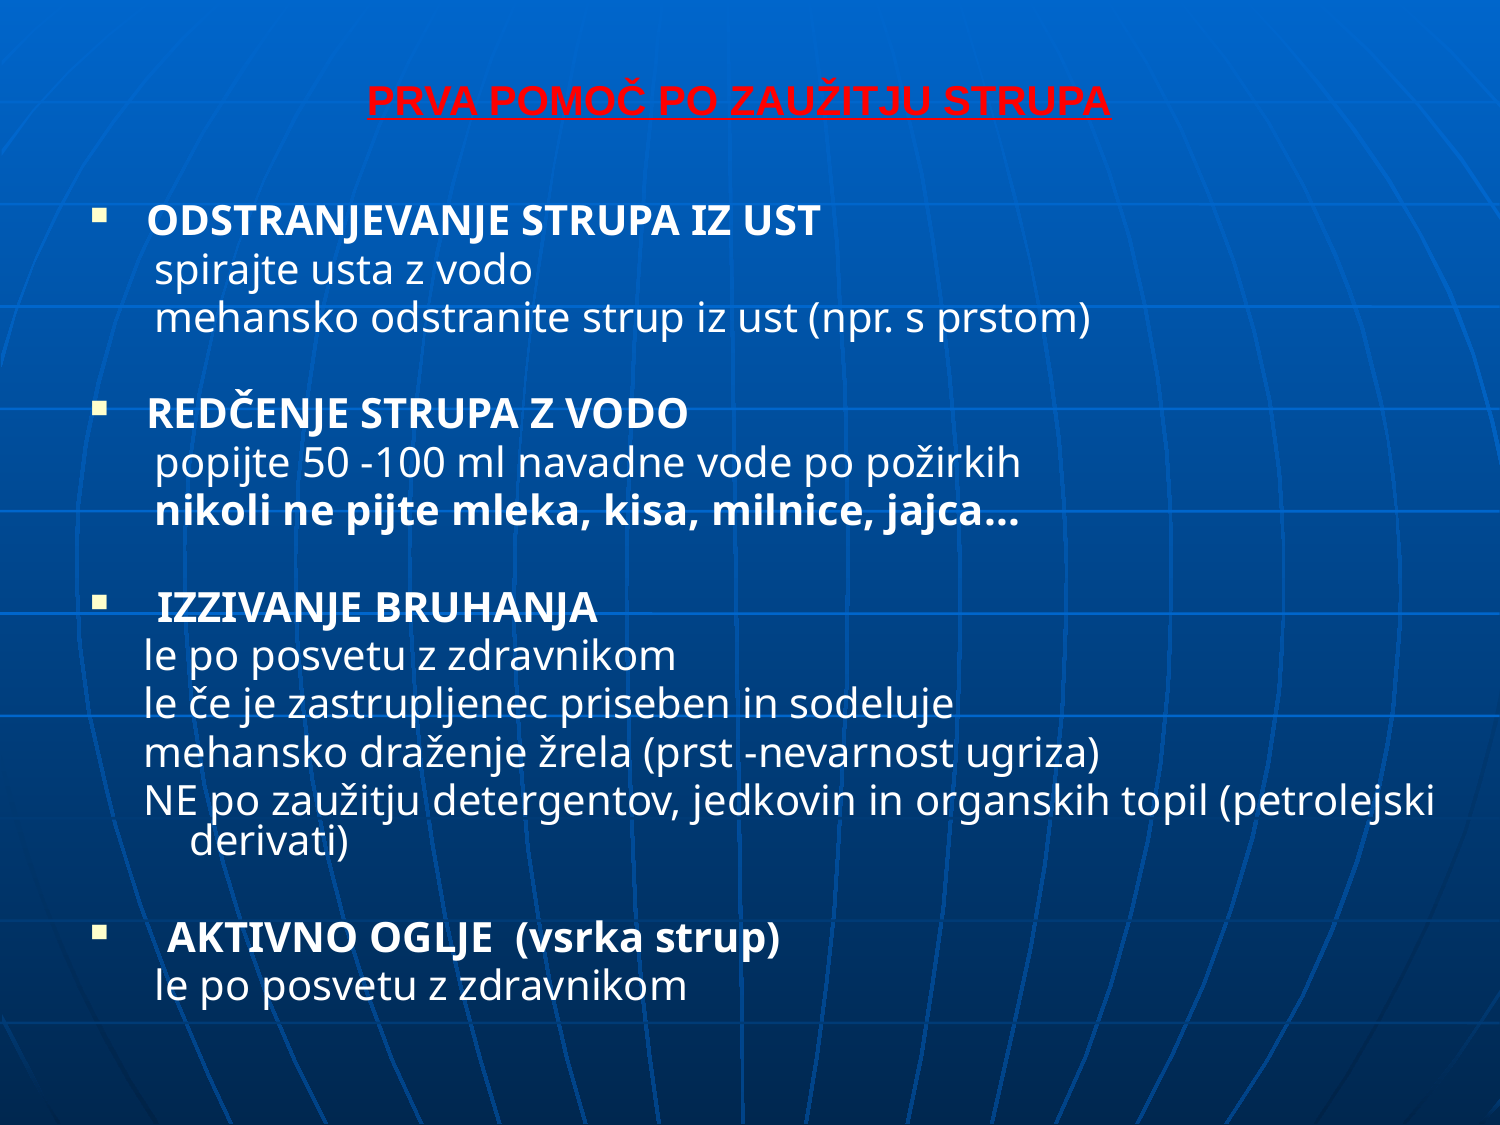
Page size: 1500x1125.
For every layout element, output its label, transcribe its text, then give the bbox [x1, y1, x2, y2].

list ODSTRANJEVANJE STRUPA IZ UST spirajte usta z vodo mehansko odstranite strup iz ust (npr. s prstom) REDČENJE STRUPA Z VODO popijte 50 -100 ml navadne vode po požirkih nikoli ne pijte mleka, kisa, milnice, jajca... IZZIVANJE BRUHANJA le po posvetu z zdravnikom le če je zastrupljenec priseben in sodeluje mehansko draženje žrela (prst -nevarnost ugriza) NE po zaužitju detergentov, jedkovin in organskih topil (petrolejski derivati) AKTIVNO OGLJE (vsrka strup) le po posvetu z zdravnikom [75, 196, 1500, 1059]
title PRVA POMOČ PO ZAUŽITJU STRUPA [76, 66, 1403, 123]
